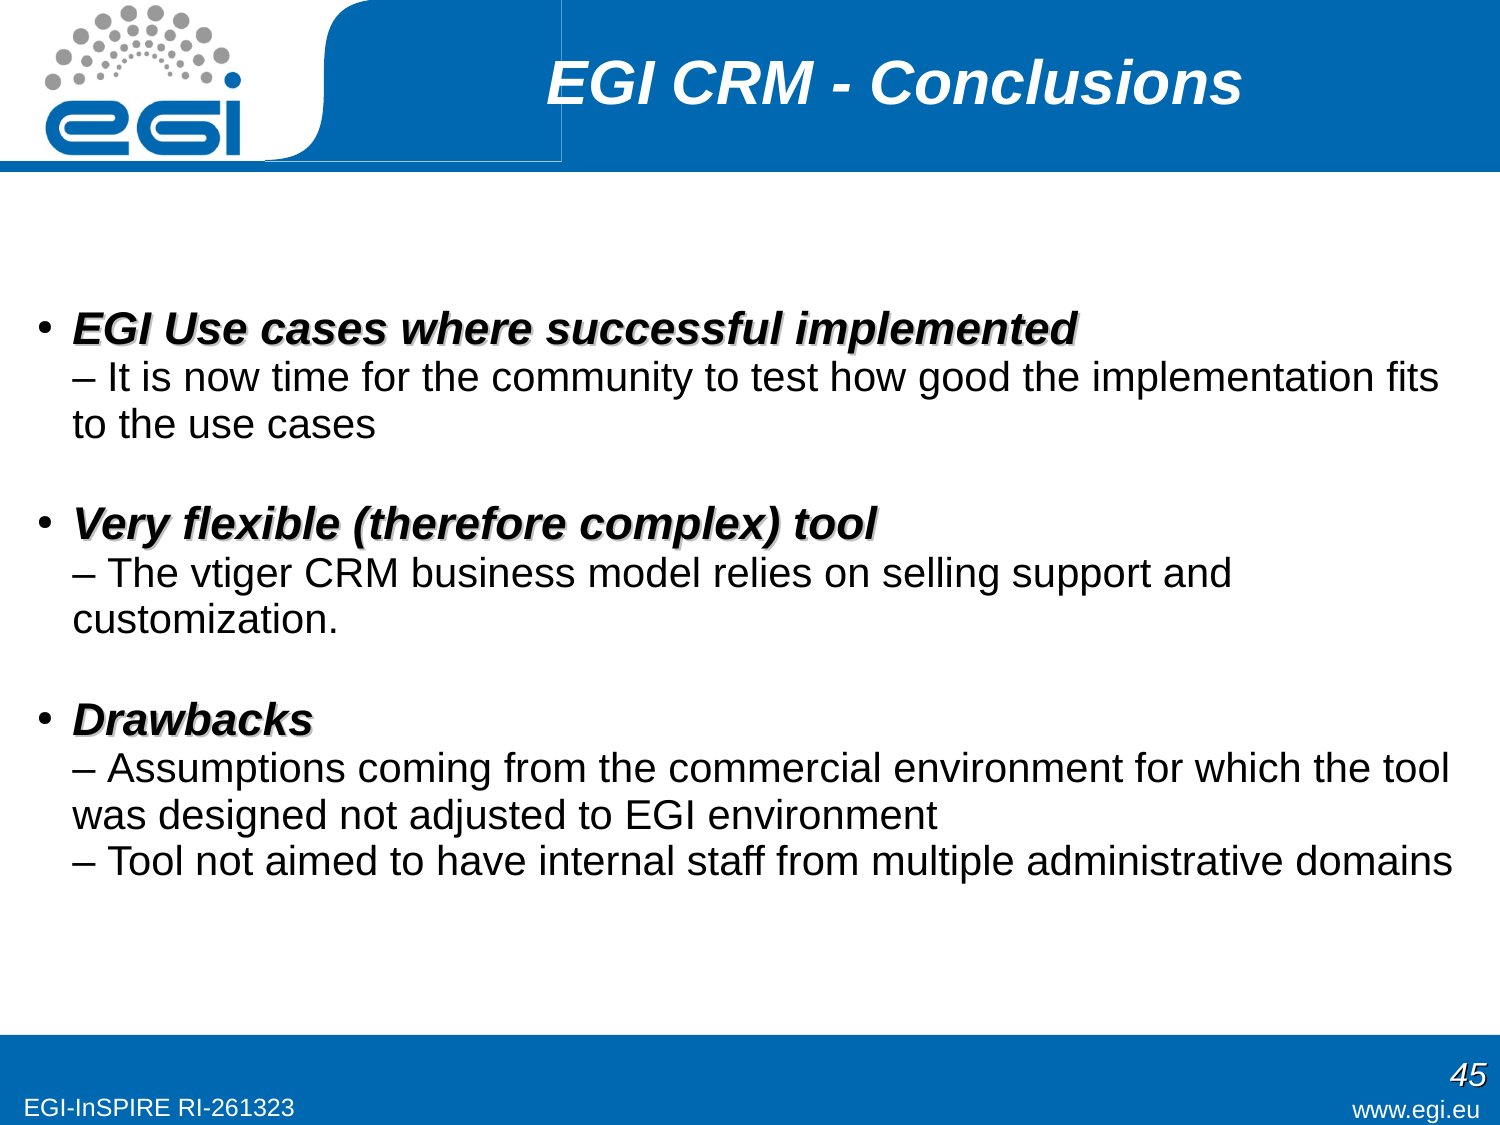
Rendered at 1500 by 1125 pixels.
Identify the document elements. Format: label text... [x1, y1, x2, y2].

text_box EGI CRM - Conclusions [332, 34, 1460, 130]
picture [0, 0, 265, 161]
text_box EGI Use cases where successful implemented – It is now time for the community to test how good the implementation fits to the use cases Very flexible (therefore complex) tool – The vtiger CRM business model relies on selling support and customization. Drawbacks – Assumptions coming from the commercial environment for which the tool was designed not adjusted to EGI environment – Tool not aimed to have internal staff from multiple administrative domains [22, 295, 1475, 1028]
